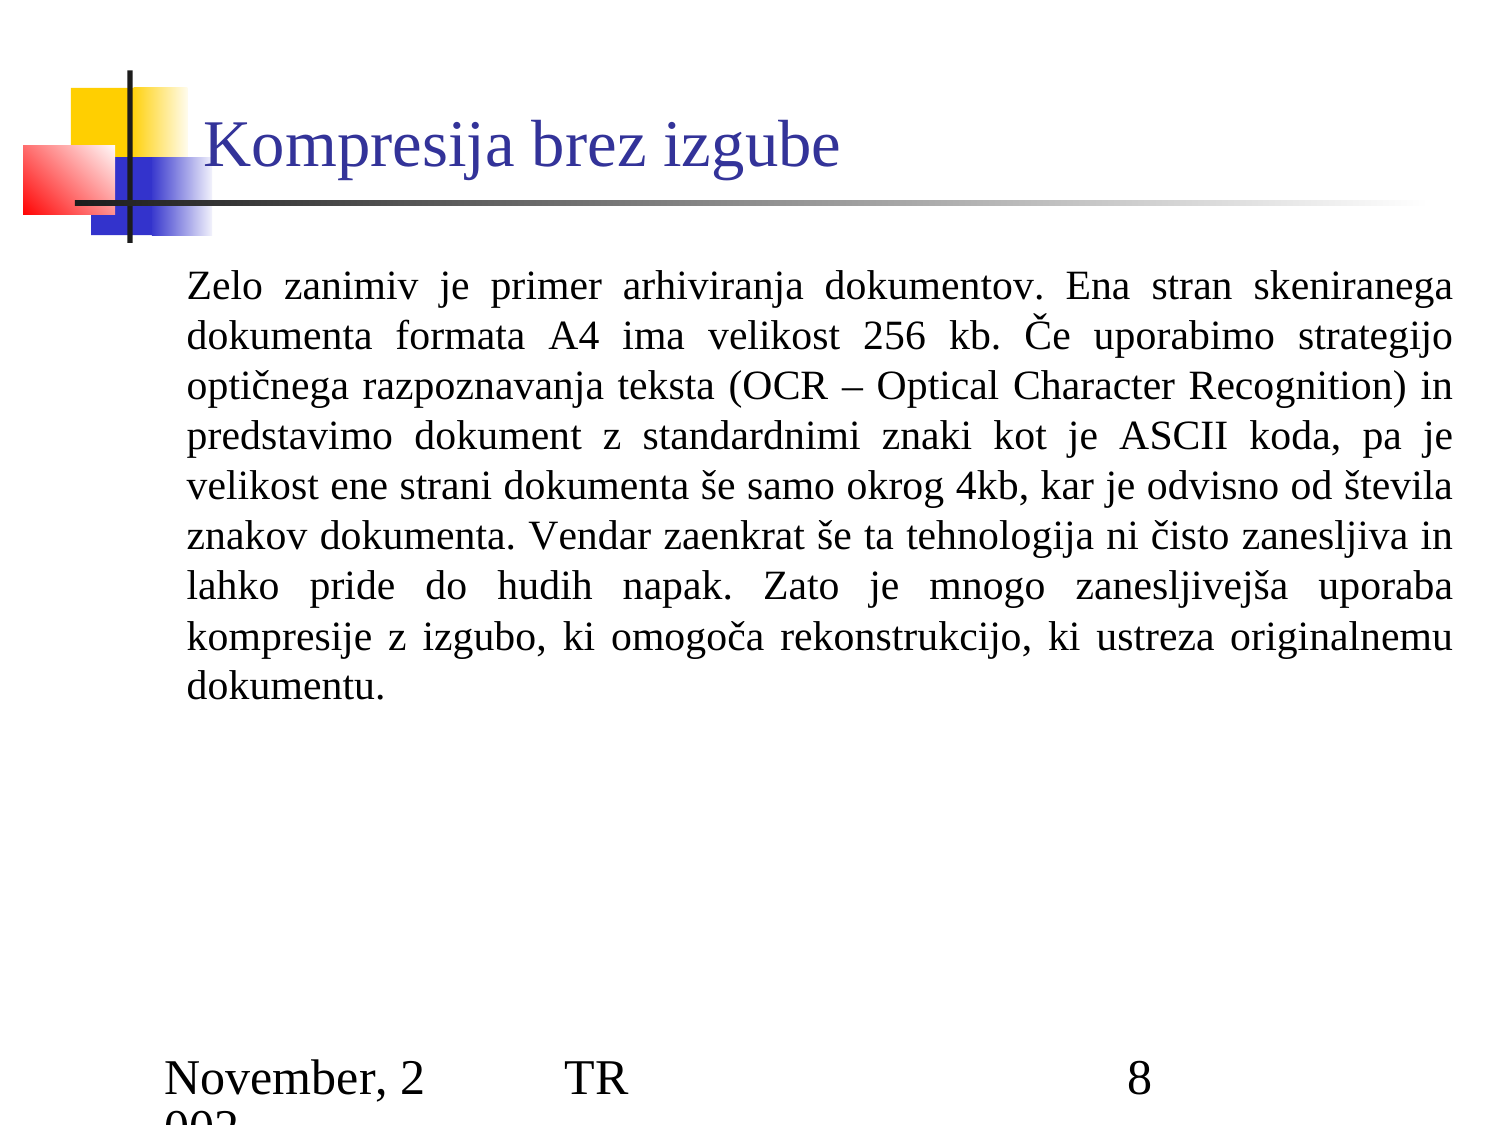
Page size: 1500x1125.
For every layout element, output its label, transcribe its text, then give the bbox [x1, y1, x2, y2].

list Zelo zanimiv je primer arhiviranja dokumentov. Ena stran skeniranega dokumenta formata A4 ima velikost 256 kb. Če uporabimo strategijo optičnega razpoznavanja teksta (OCR – Optical Character Recognition) in predstavimo dokument z standardnimi znaki kot je ASCII koda, pa je velikost ene strani dokumenta še samo okrog 4kb, kar je odvisno od števila znakov dokumenta. Vendar zaenkrat še ta tehnologija ni čisto zanesljiva in lahko pride do hudih napak. Zato je mnogo zanesljivejša uporaba kompresije z izgubo, ki omogoča rekonstrukcijo, ki ustreza originalnemu dokumentu. [50, 249, 1469, 1007]
title Kompresija brez izgube [188, 92, 1468, 188]
